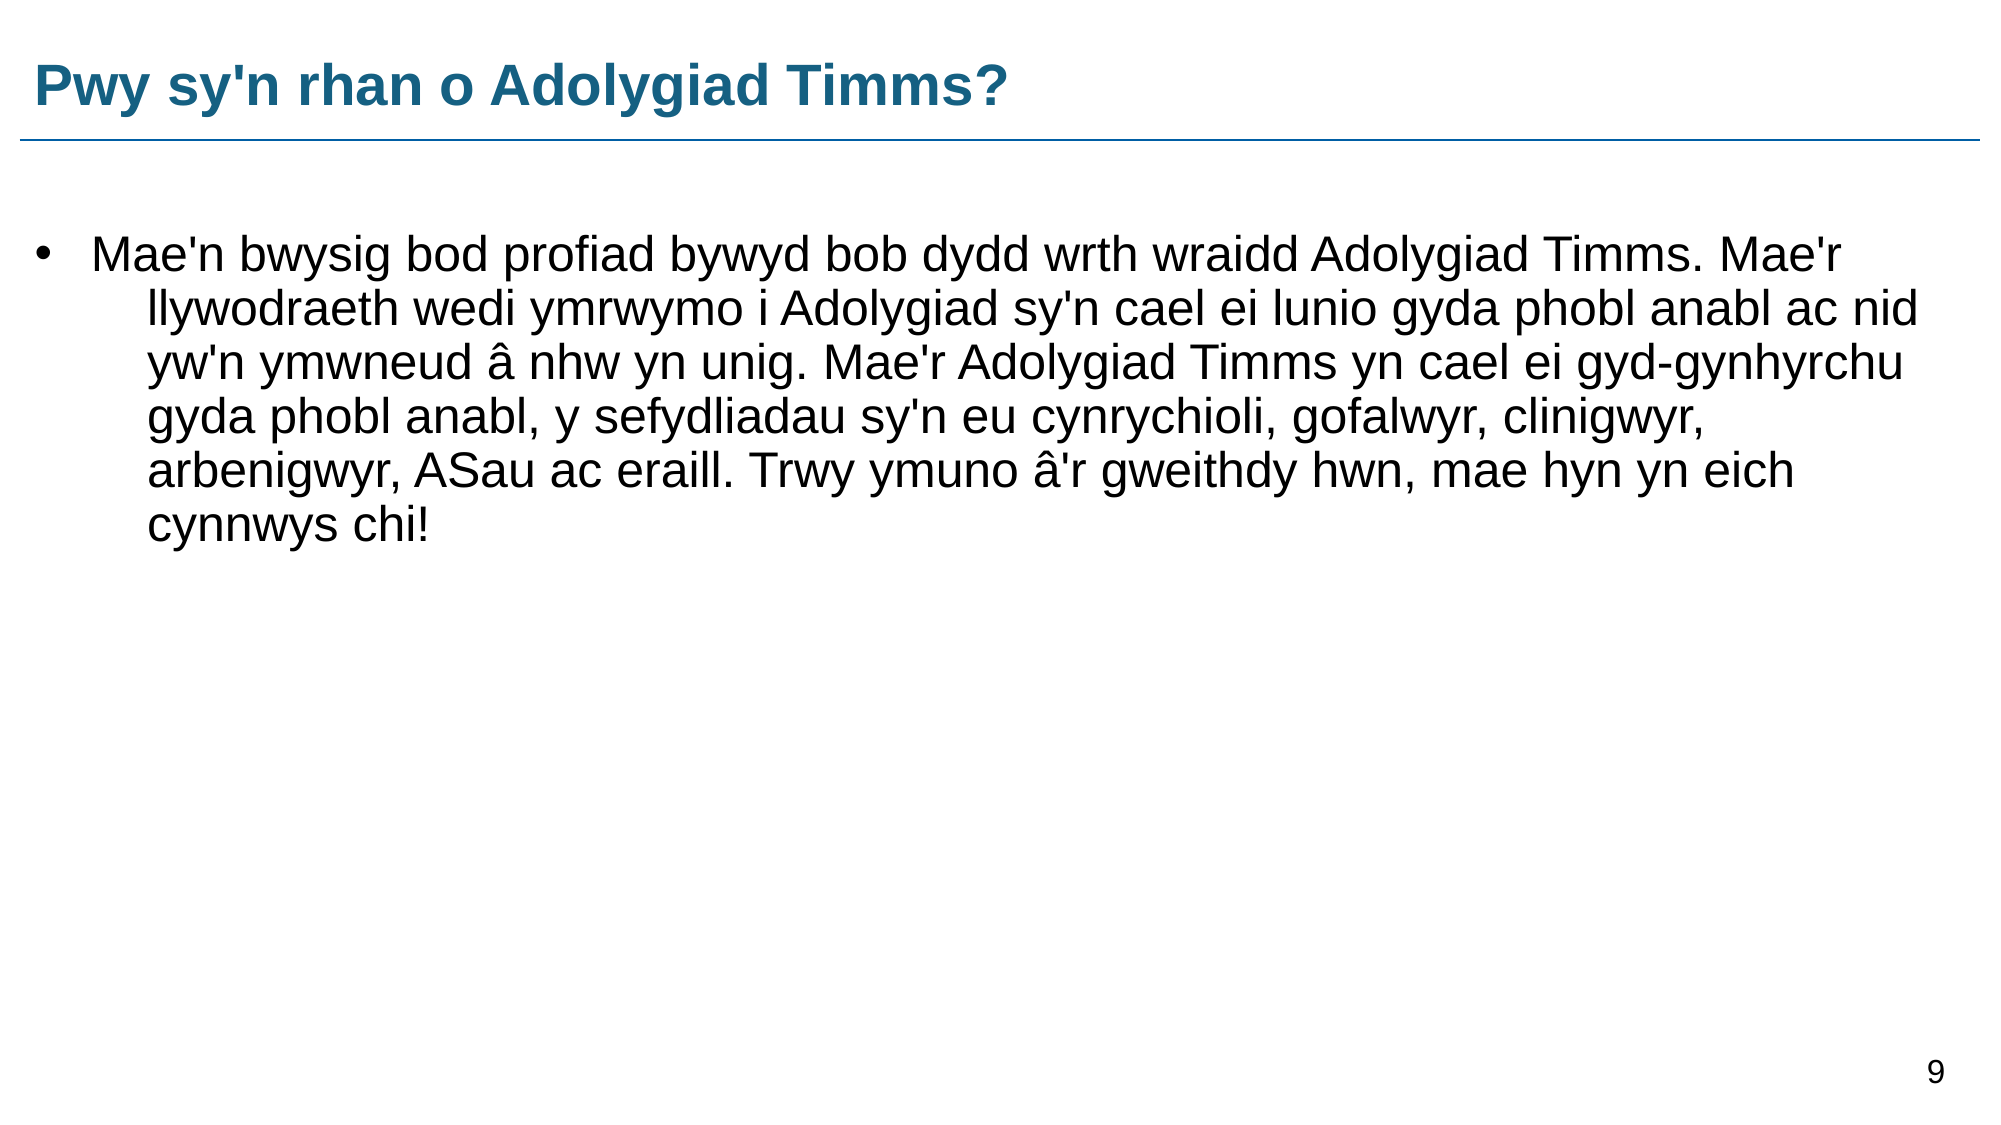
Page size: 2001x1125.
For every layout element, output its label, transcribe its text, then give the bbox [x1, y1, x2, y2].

text_box 9 [1911, 1042, 1983, 1103]
list Mae'n bwysig bod profiad bywyd bob dydd wrth wraidd Adolygiad Timms. Mae'r llywodraeth wedi ymrwymo i Adolygiad sy'n cael ei lunio gyda phobl anabl ac nid yw'n ymwneud â nhw yn unig. Mae'r Adolygiad Timms yn cael ei gyd-gynhyrchu gyda phobl anabl, y sefydliadau sy'n eu cynrychioli, gofalwyr, clinigwyr, arbenigwyr, ASau ac eraill. Trwy ymuno â'r gweithdy hwn, mae hyn yn eich cynnwys chi! [19, 140, 1981, 1043]
title Pwy sy'n rhan o Adolygiad Timms? [19, 47, 1981, 140]
